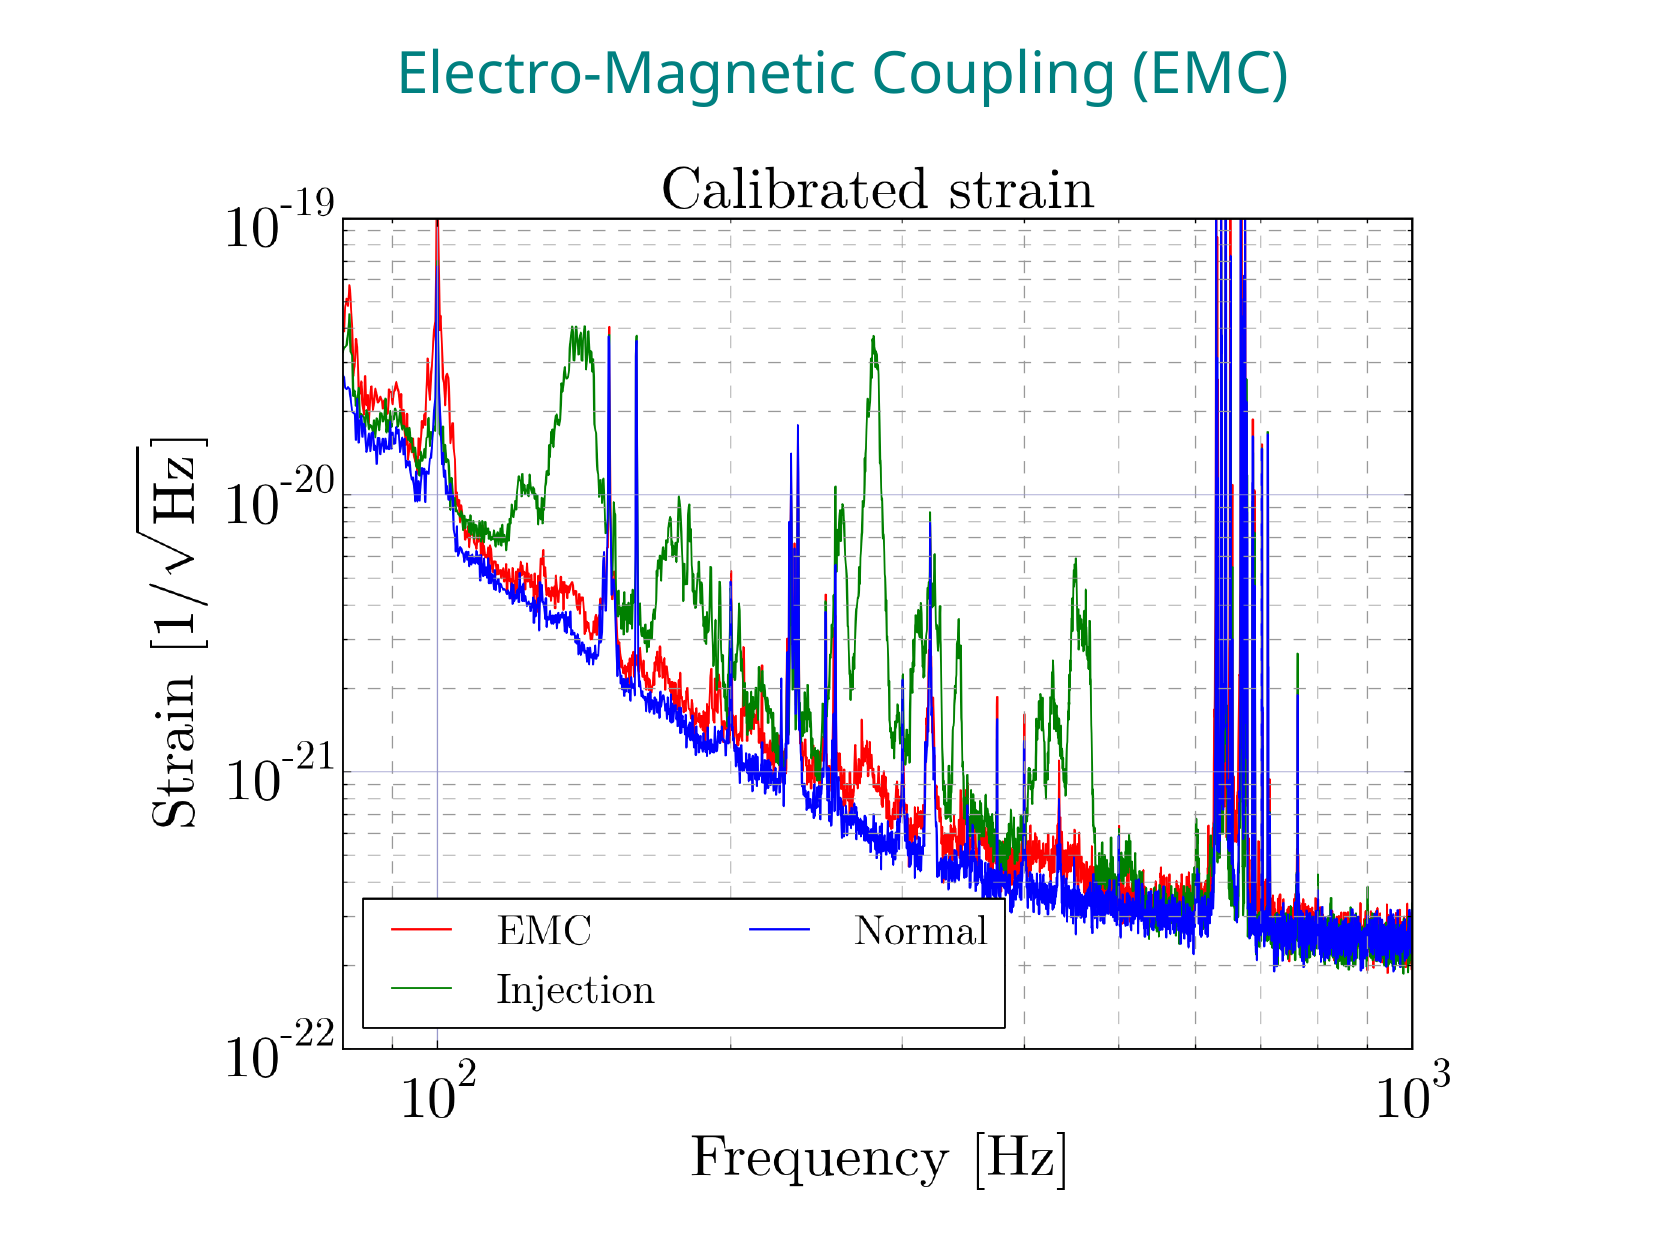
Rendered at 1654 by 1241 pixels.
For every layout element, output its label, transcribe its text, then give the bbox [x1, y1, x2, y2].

picture [114, 154, 1465, 1205]
text_box Electro-Magnetic Coupling (EMC) [381, 23, 1273, 109]
